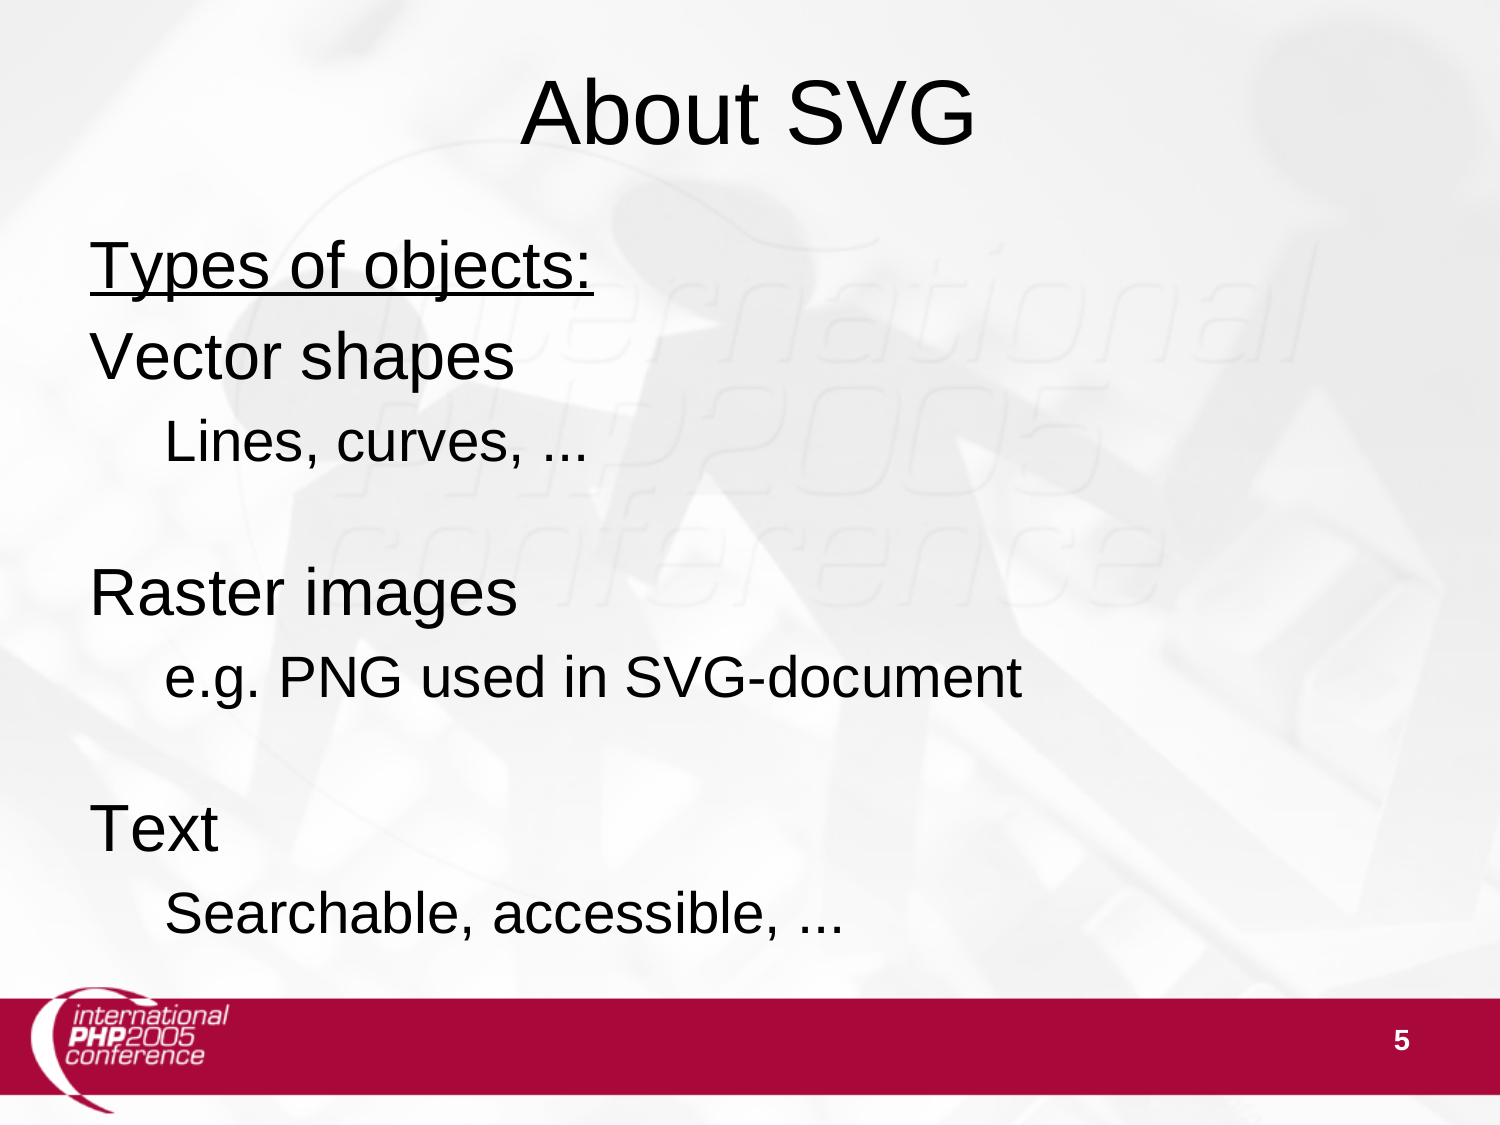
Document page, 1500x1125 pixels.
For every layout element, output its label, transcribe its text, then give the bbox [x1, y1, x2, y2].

picture [0, 0, 1500, 1125]
title About SVG [75, 18, 1426, 207]
list Types of objects: Vector shapes Lines, curves, ... Raster images e.g. PNG used in SVG-document Text Searchable, accessible, ... [75, 220, 1426, 977]
